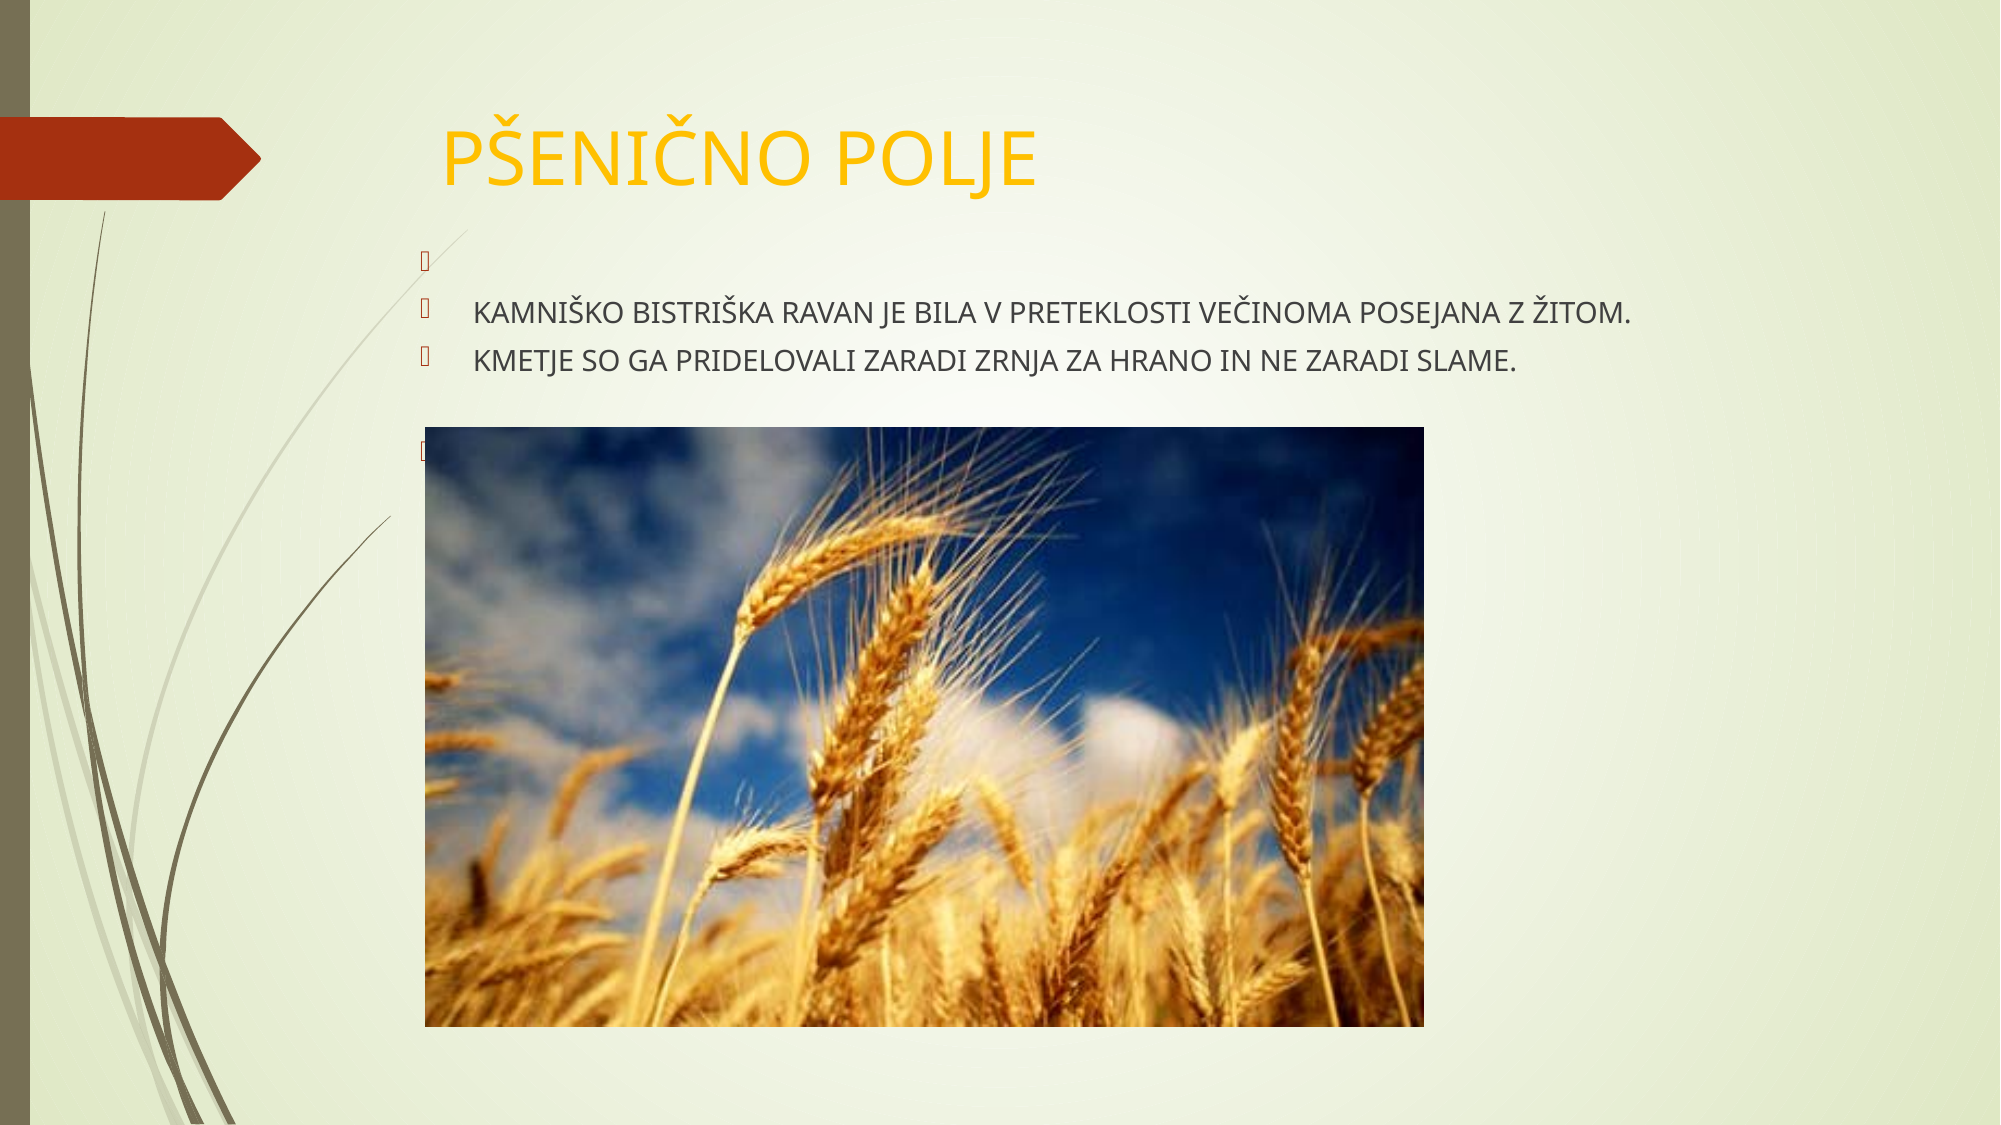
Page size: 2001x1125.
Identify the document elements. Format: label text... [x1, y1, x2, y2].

picture [425, 428, 1424, 1027]
title PŠENIČNO POLJE [425, 102, 1888, 313]
list KAMNIŠKO BISTRIŠKA RAVAN JE BILA V PRETEKLOSTI VEČINOMA POSEJANA Z ŽITOM. KMETJE SO GA PRIDELOVALI ZARADI ZRNJA ZA HRANO IN NE ZARADI SLAME. [404, 239, 1868, 386]
